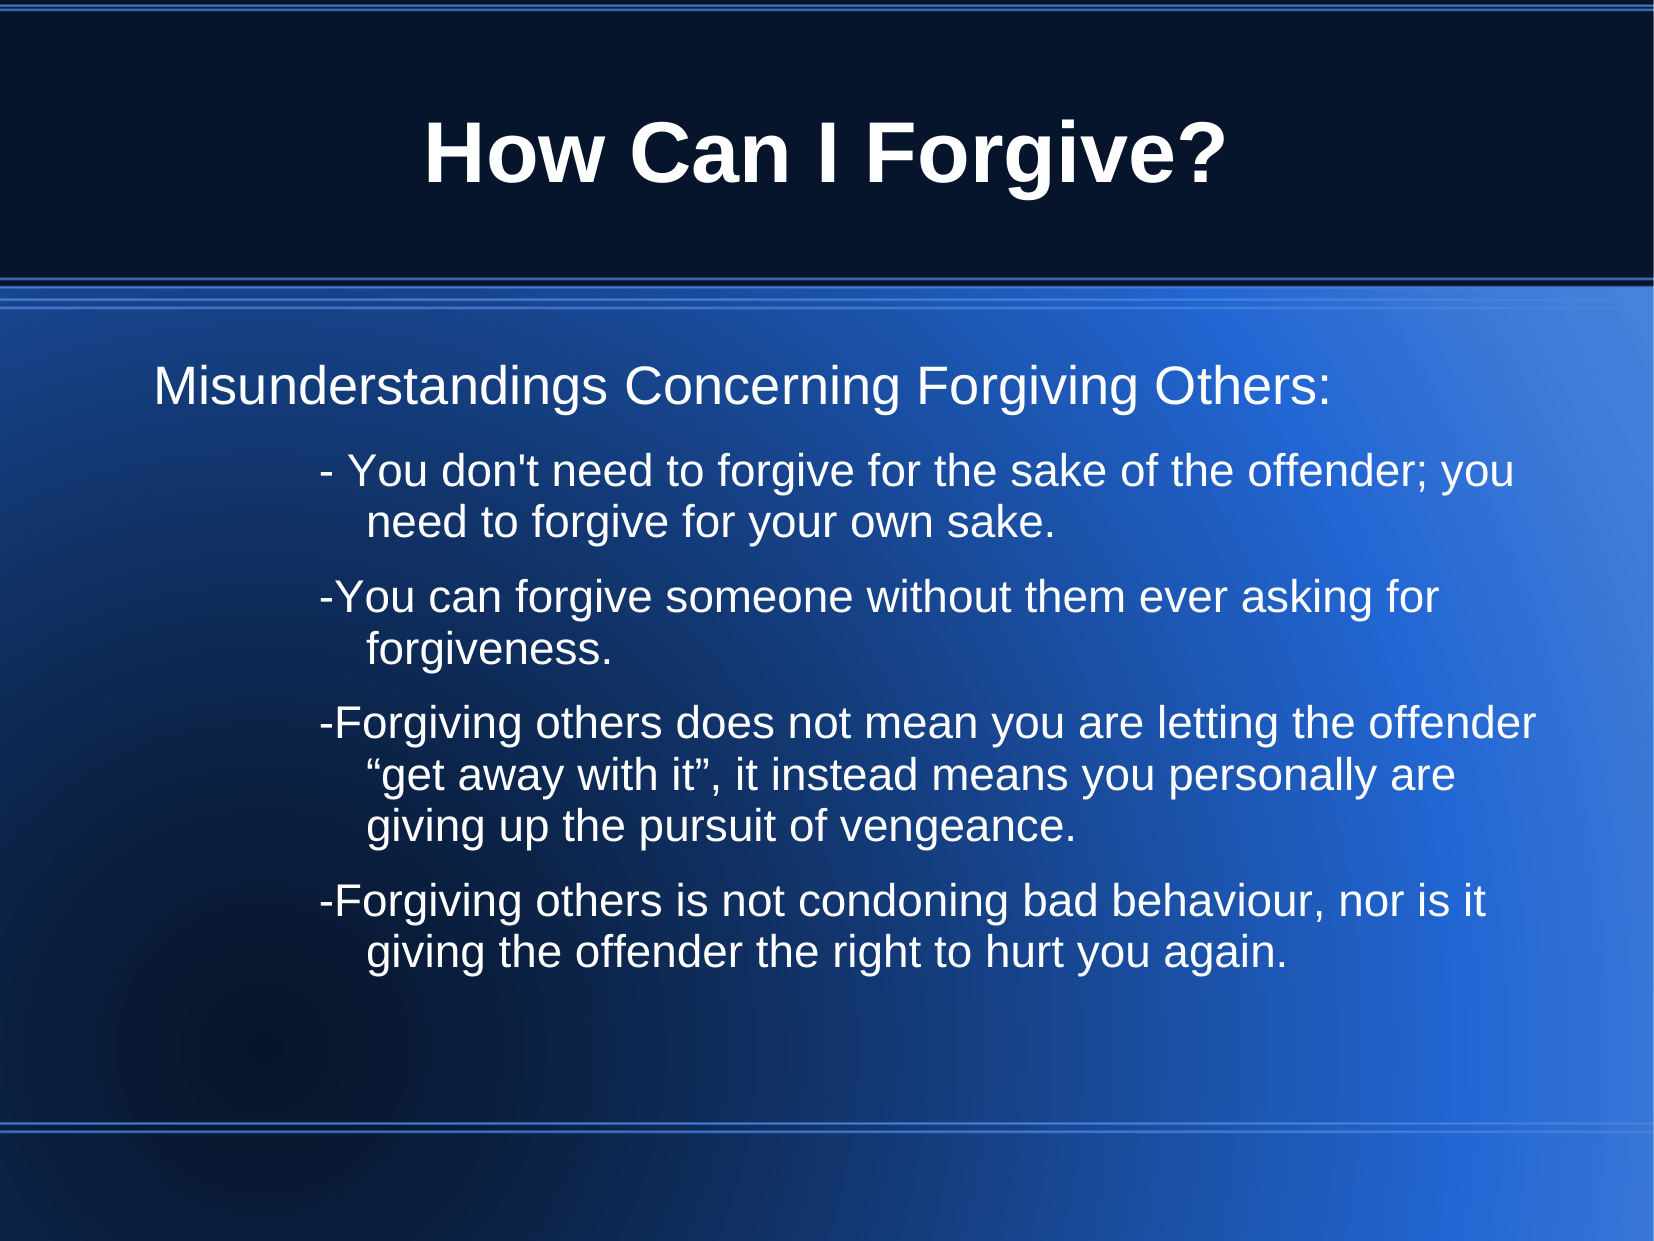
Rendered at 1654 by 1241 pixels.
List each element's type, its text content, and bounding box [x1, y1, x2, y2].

picture [0, 0, 1654, 1241]
title How Can I Forgive? [82, 49, 1571, 257]
list Misunderstandings Concerning Forgiving Others: - You don't need to forgive for the sake of the offender; you need to forgive for your own sake. -You can forgive someone without them ever asking for forgiveness. -Forgiving others does not mean you are letting the offender “get away with it”, it instead means you personally are giving up the pursuit of vengeance. -Forgiving others is not condoning bad behaviour, nor is it giving the offender the right to hurt you again. [82, 355, 1571, 1135]
